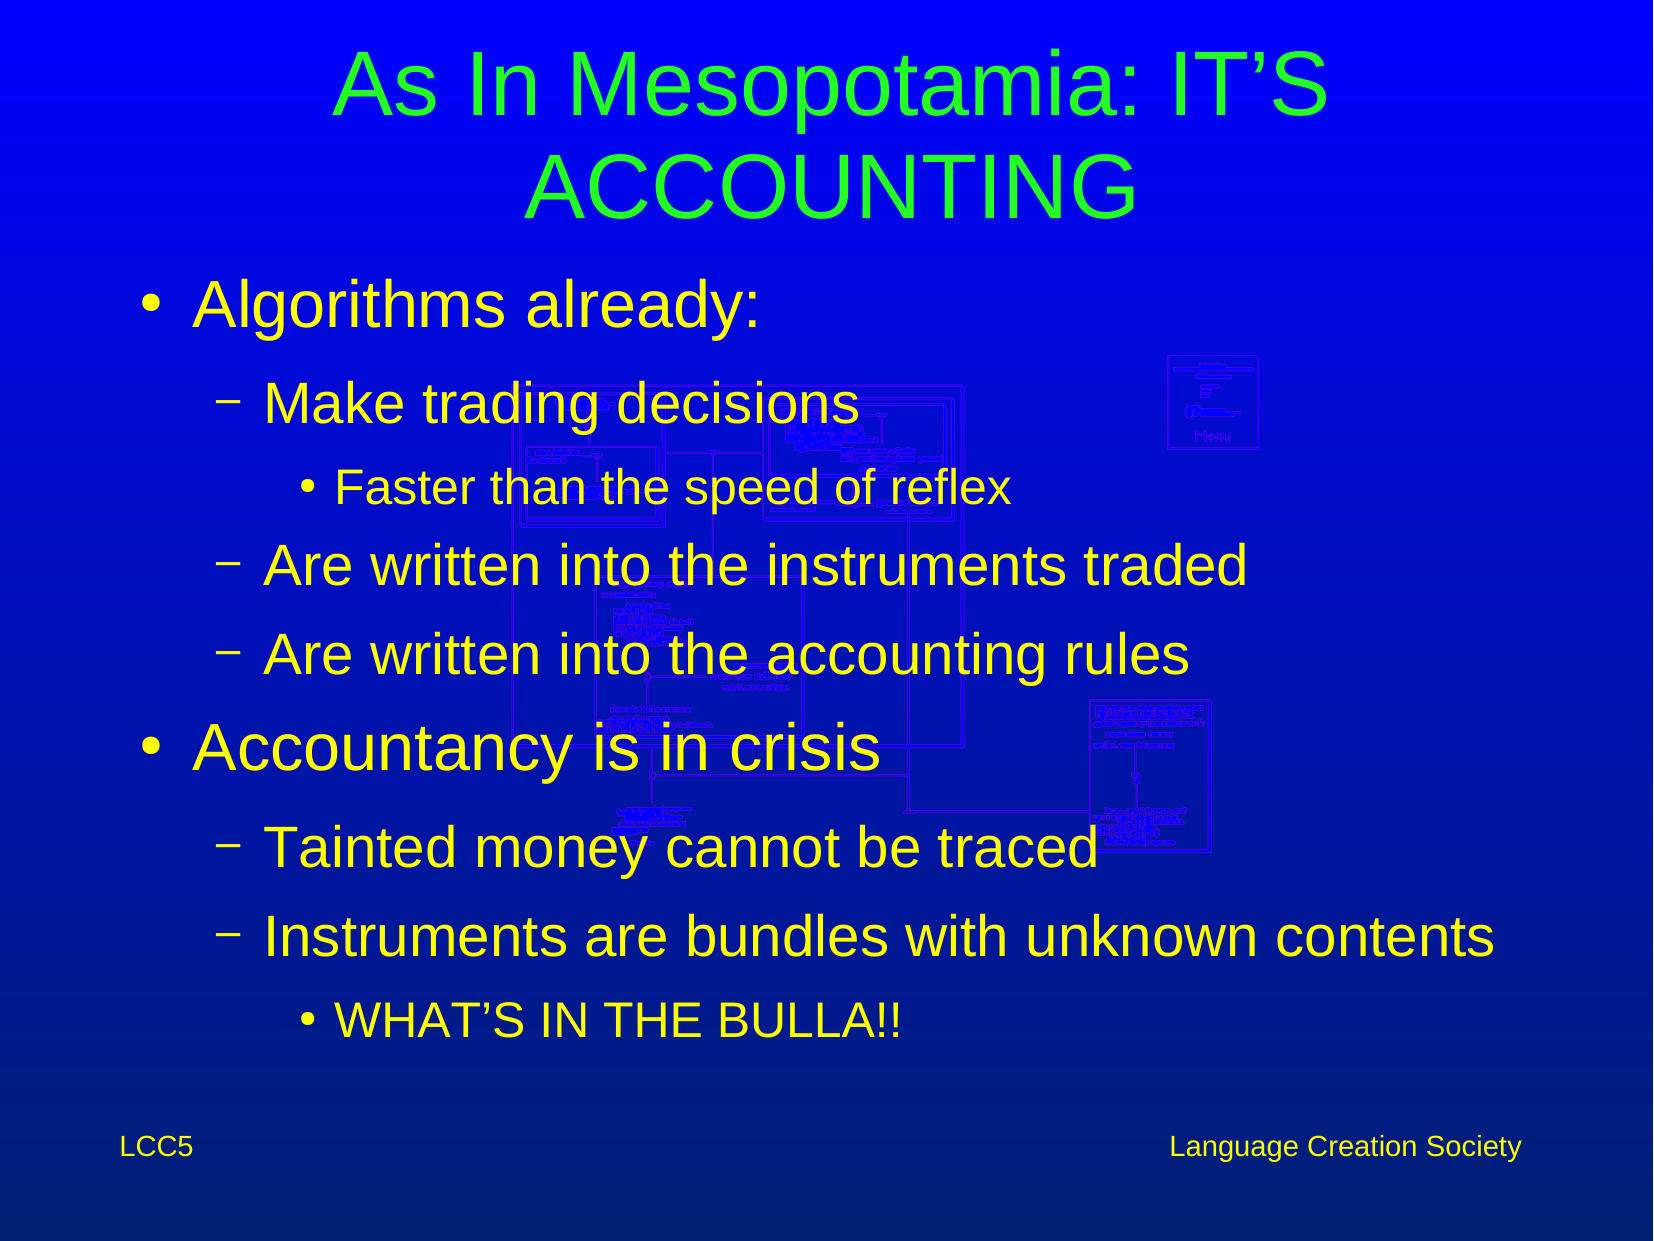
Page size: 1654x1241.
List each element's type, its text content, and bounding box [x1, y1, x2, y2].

list Algorithms already: Make trading decisions Faster than the speed of reflex Are written into the instruments traded Are written into the accounting rules Accountancy is in crisis Tainted money cannot be traced Instruments are bundles with unknown contents WHAT’S IN THE BULLA!! [121, 266, 1534, 1121]
title As In Mesopotamia: IT’S ACCOUNTING [126, 31, 1539, 239]
